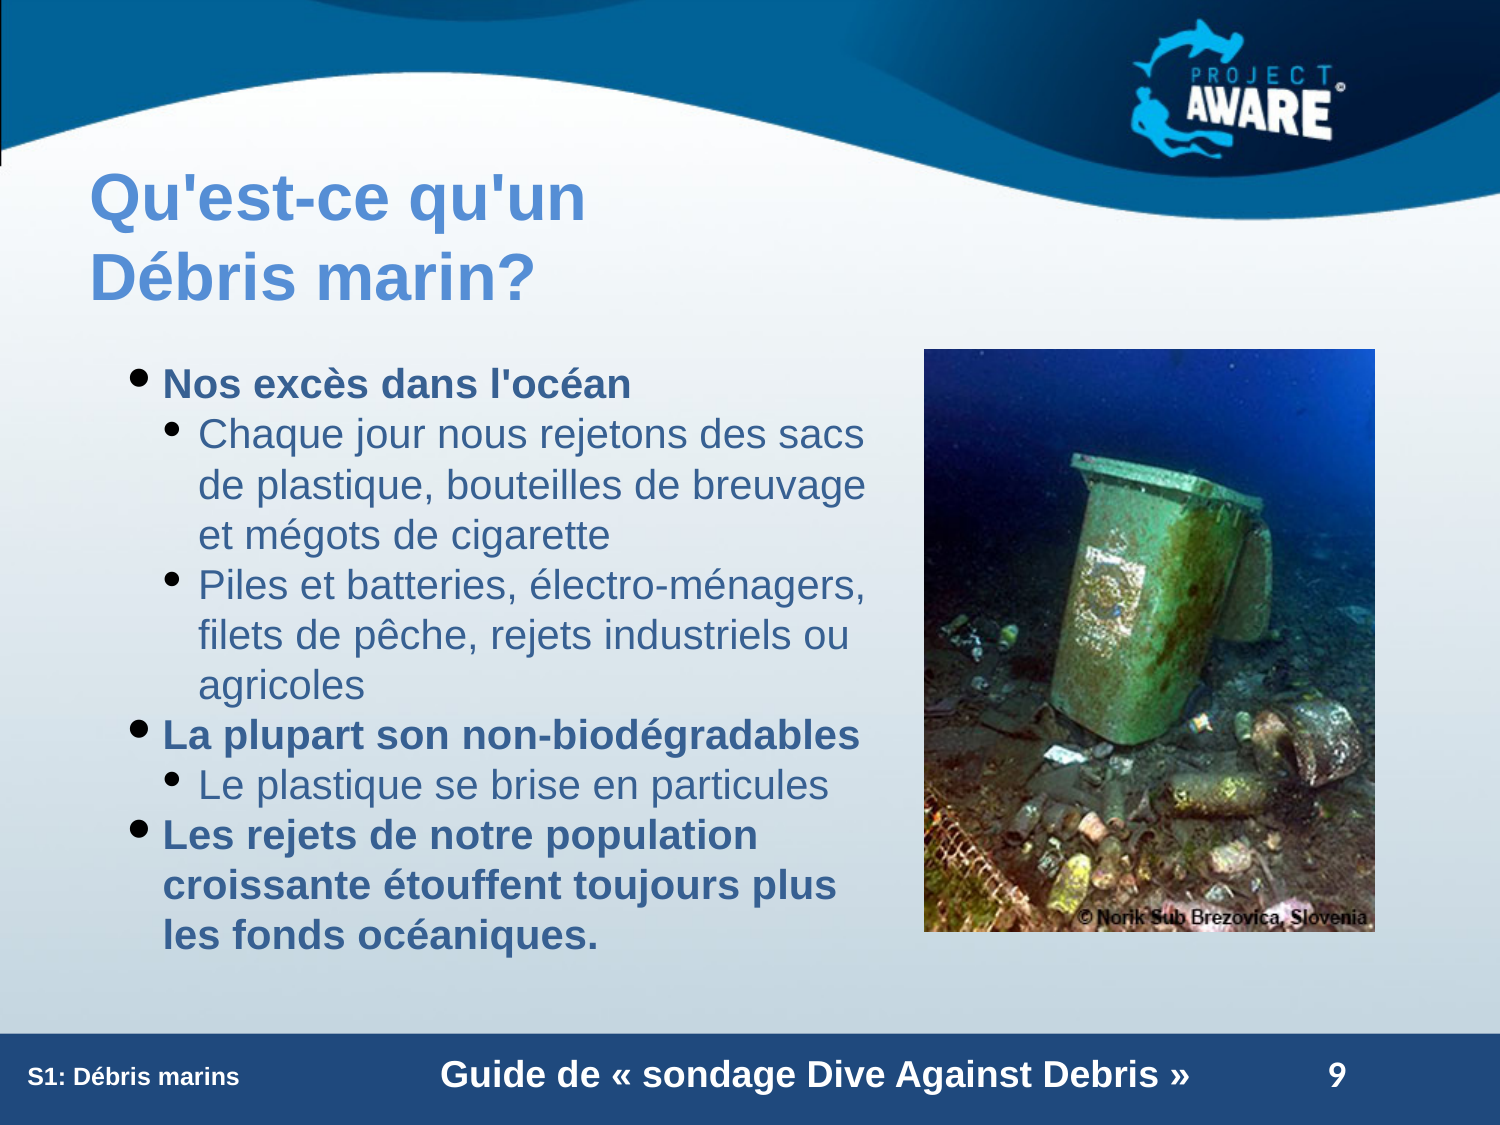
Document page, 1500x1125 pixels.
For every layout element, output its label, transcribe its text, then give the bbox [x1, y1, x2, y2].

text_box [0, 1037, 1500, 1125]
text_box S1: Débris marins [12, 1052, 425, 1103]
text_box Guide de « sondage Dive Against Debris » [425, 1042, 1276, 1103]
text_box Qu'est-ce qu'un Débris marin? [75, 146, 925, 309]
text_box Nos excès dans l'océan Chaque jour nous rejetons des sacs de plastique, bouteilles de breuvage et mégots de cigarette Piles et batteries, électro-ménagers, filets de pêche, rejets industriels ou agricoles La plupart son non-biodégradables Le plastique se brise en particules Les rejets de notre population croissante étouffent toujours plus les fonds océaniques. [112, 349, 888, 969]
picture [0, 0, 1500, 1037]
text_box <numéro> [1312, 1042, 1475, 1103]
